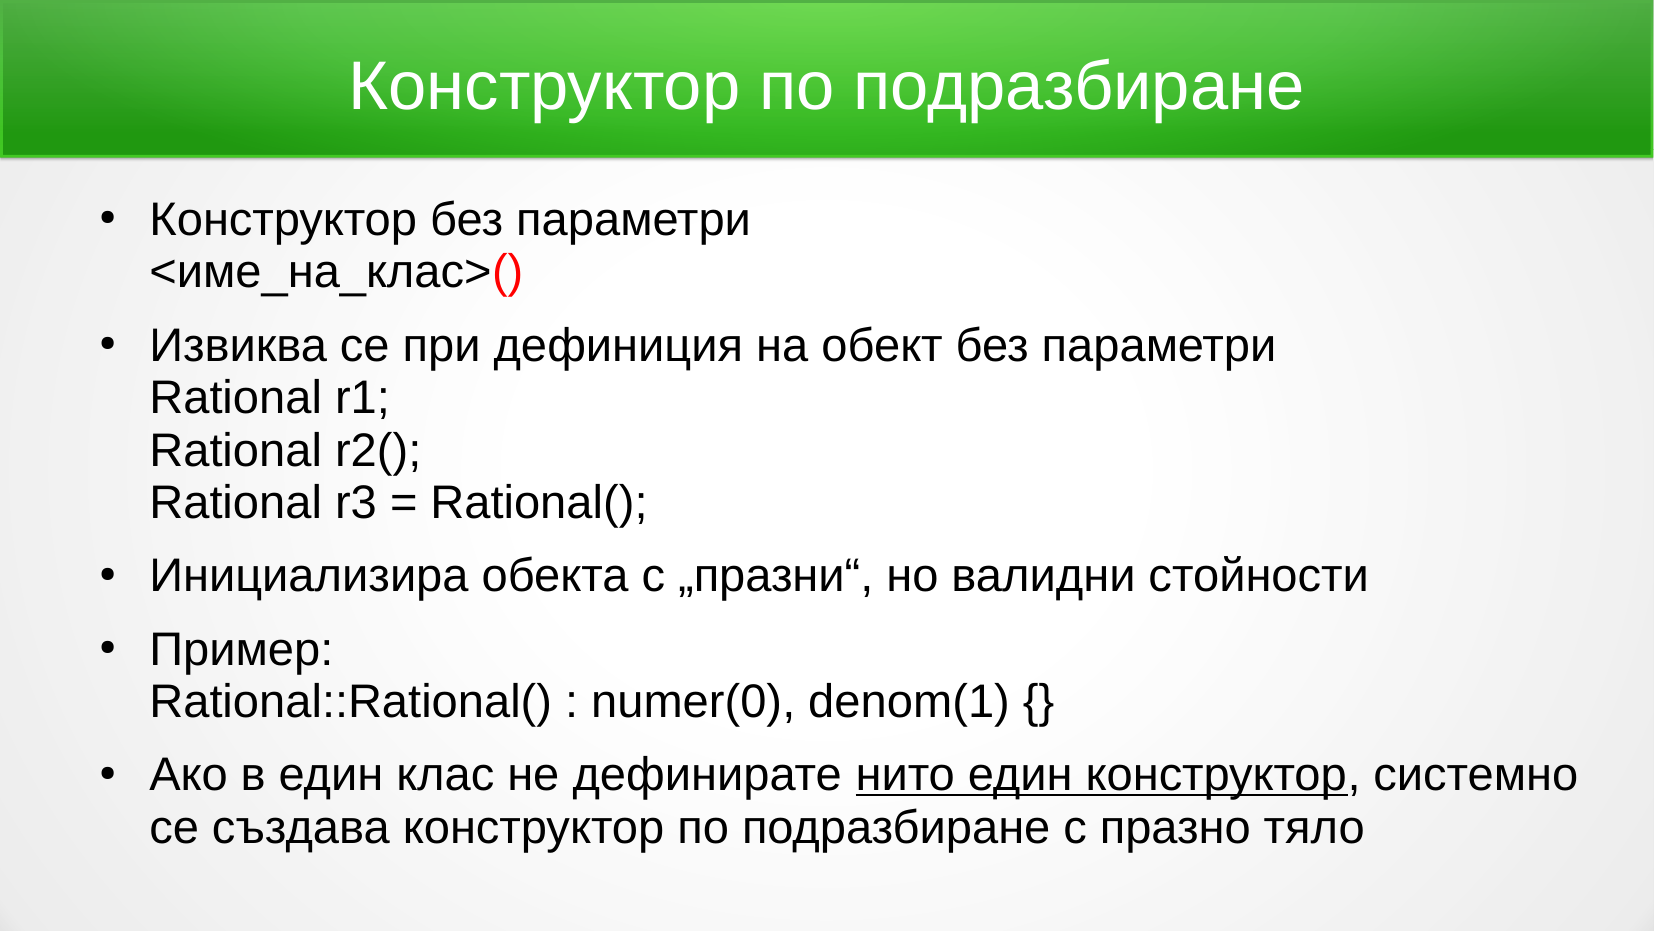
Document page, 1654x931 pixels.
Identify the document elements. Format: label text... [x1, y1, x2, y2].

title Конструктор по подразбиране [82, 37, 1571, 135]
list Конструктор без параметри <име_на_клас>() Извиква се при дефиниция на обект без параметри Rational r1; Rational r2(); Rational r3 = Rational(); Инициализира обекта с „празни“, но валидни стойности Пример: Rational::Rational() : numer(0), denom(1) {} Ако в един клас не дефинирате нито един конструктор, системно се създава конструктор по подразбиране с празно тяло [82, 192, 1595, 910]
